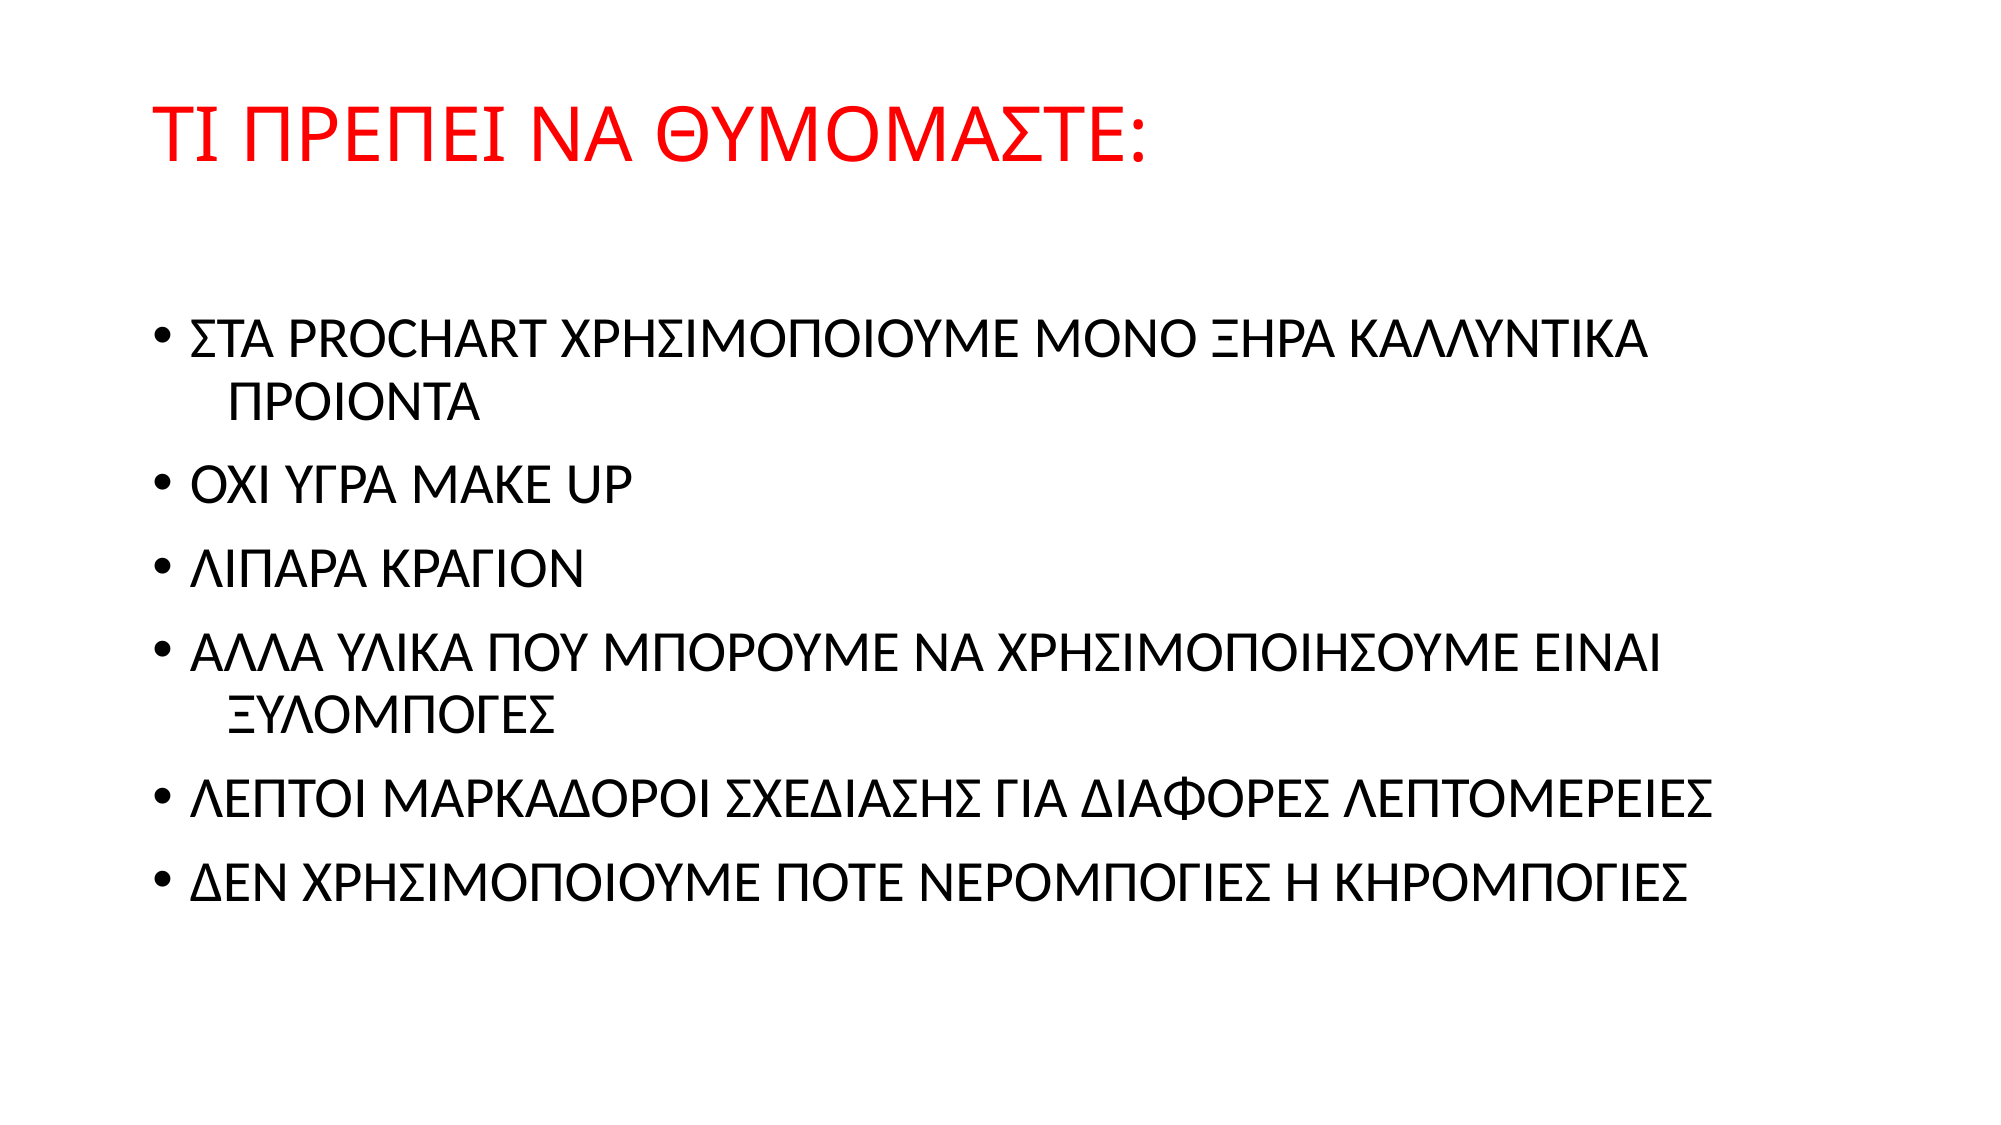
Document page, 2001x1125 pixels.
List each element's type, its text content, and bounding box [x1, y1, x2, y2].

list ΣΤΑ PROCHART ΧΡΗΣΙΜΟΠΟΙΟΥΜΕ ΜΟΝΟ ΞΗΡΑ ΚΑΛΛΥΝΤΙΚΑ ΠΡΟΙΟΝΤΑ ΌΧΙ ΥΓΡΑ MAKE UP ΛΙΠΑΡΑ ΚΡΑΓΙΟΝ ΑΛΛΑ ΥΛΙΚΑ ΠΟΥ ΜΠΟΡΟΥΜΕ ΝΑ ΧΡΗΣΙΜΟΠΟΙΗΣΟΥΜΕ ΕΊΝΑΙ ΞΥΛΟΜΠΟΓΕΣ ΛΕΠΤΟΙ ΜΑΡΚΑΔΟΡΟΙ ΣΧΕΔΙΑΣΗΣ ΓΙΑ ΔΙΑΦΟΡΕΣ ΛΕΠΤΟΜΕΡΕΙΕΣ ΔΕΝ ΧΡΗΣΙΜΟΠΟΙΟΥΜΕ ΠΟΤΕ ΝΕΡΟΜΠΟΓΙΕΣ Ή ΚΗΡΟΜΠΟΓΙΕΣ [137, 299, 1863, 1014]
title ΤΙ ΠΡΕΠΕΙ ΝΑ ΘΥΜΟΜΑΣΤΕ: [137, 59, 1295, 214]
